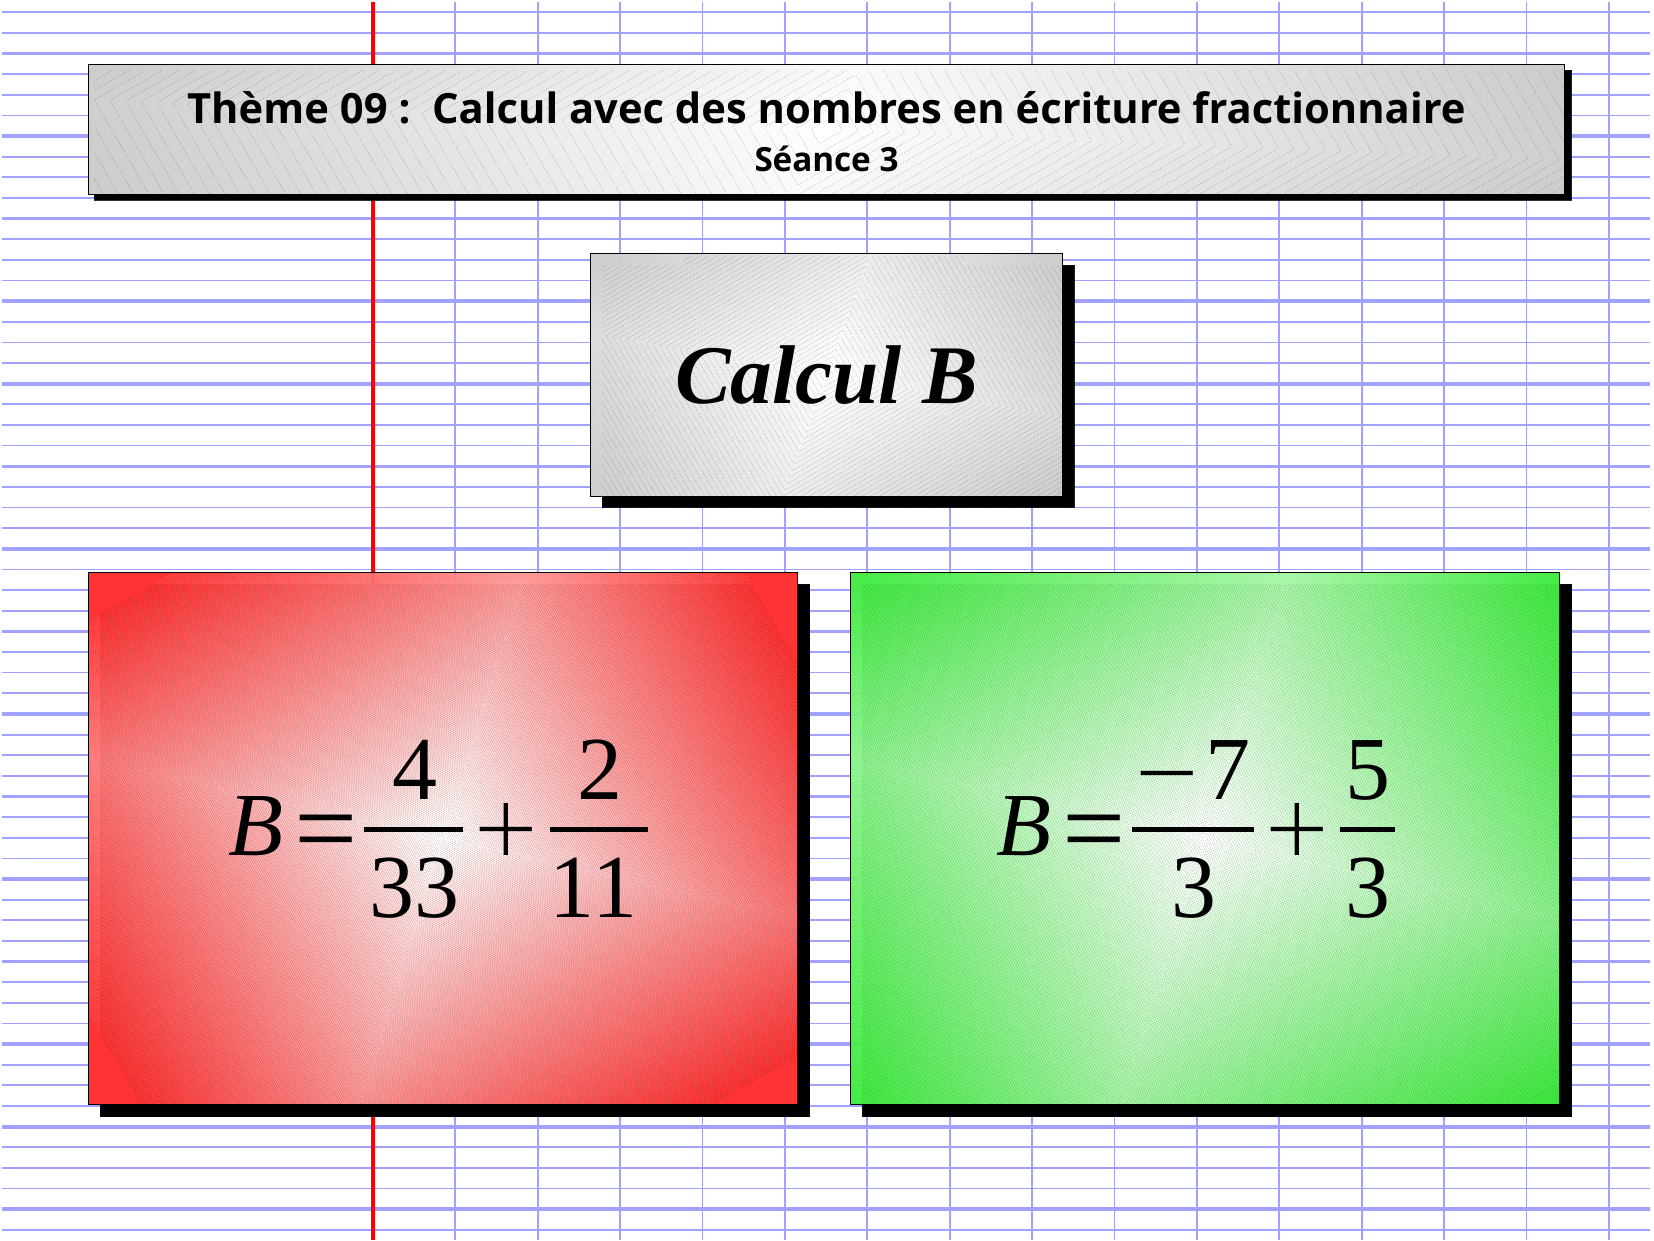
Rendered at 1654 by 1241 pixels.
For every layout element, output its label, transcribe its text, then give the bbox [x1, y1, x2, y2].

picture [0, 0, 1654, 1241]
chart [968, 720, 1419, 940]
text_box [850, 572, 1560, 1105]
chart [200, 720, 673, 940]
text_box [88, 572, 798, 1105]
text_box Thème 09 : Calcul avec des nombres en écriture fractionnaire Séance 3 [88, 64, 1565, 195]
text_box Calcul B [590, 253, 1063, 497]
